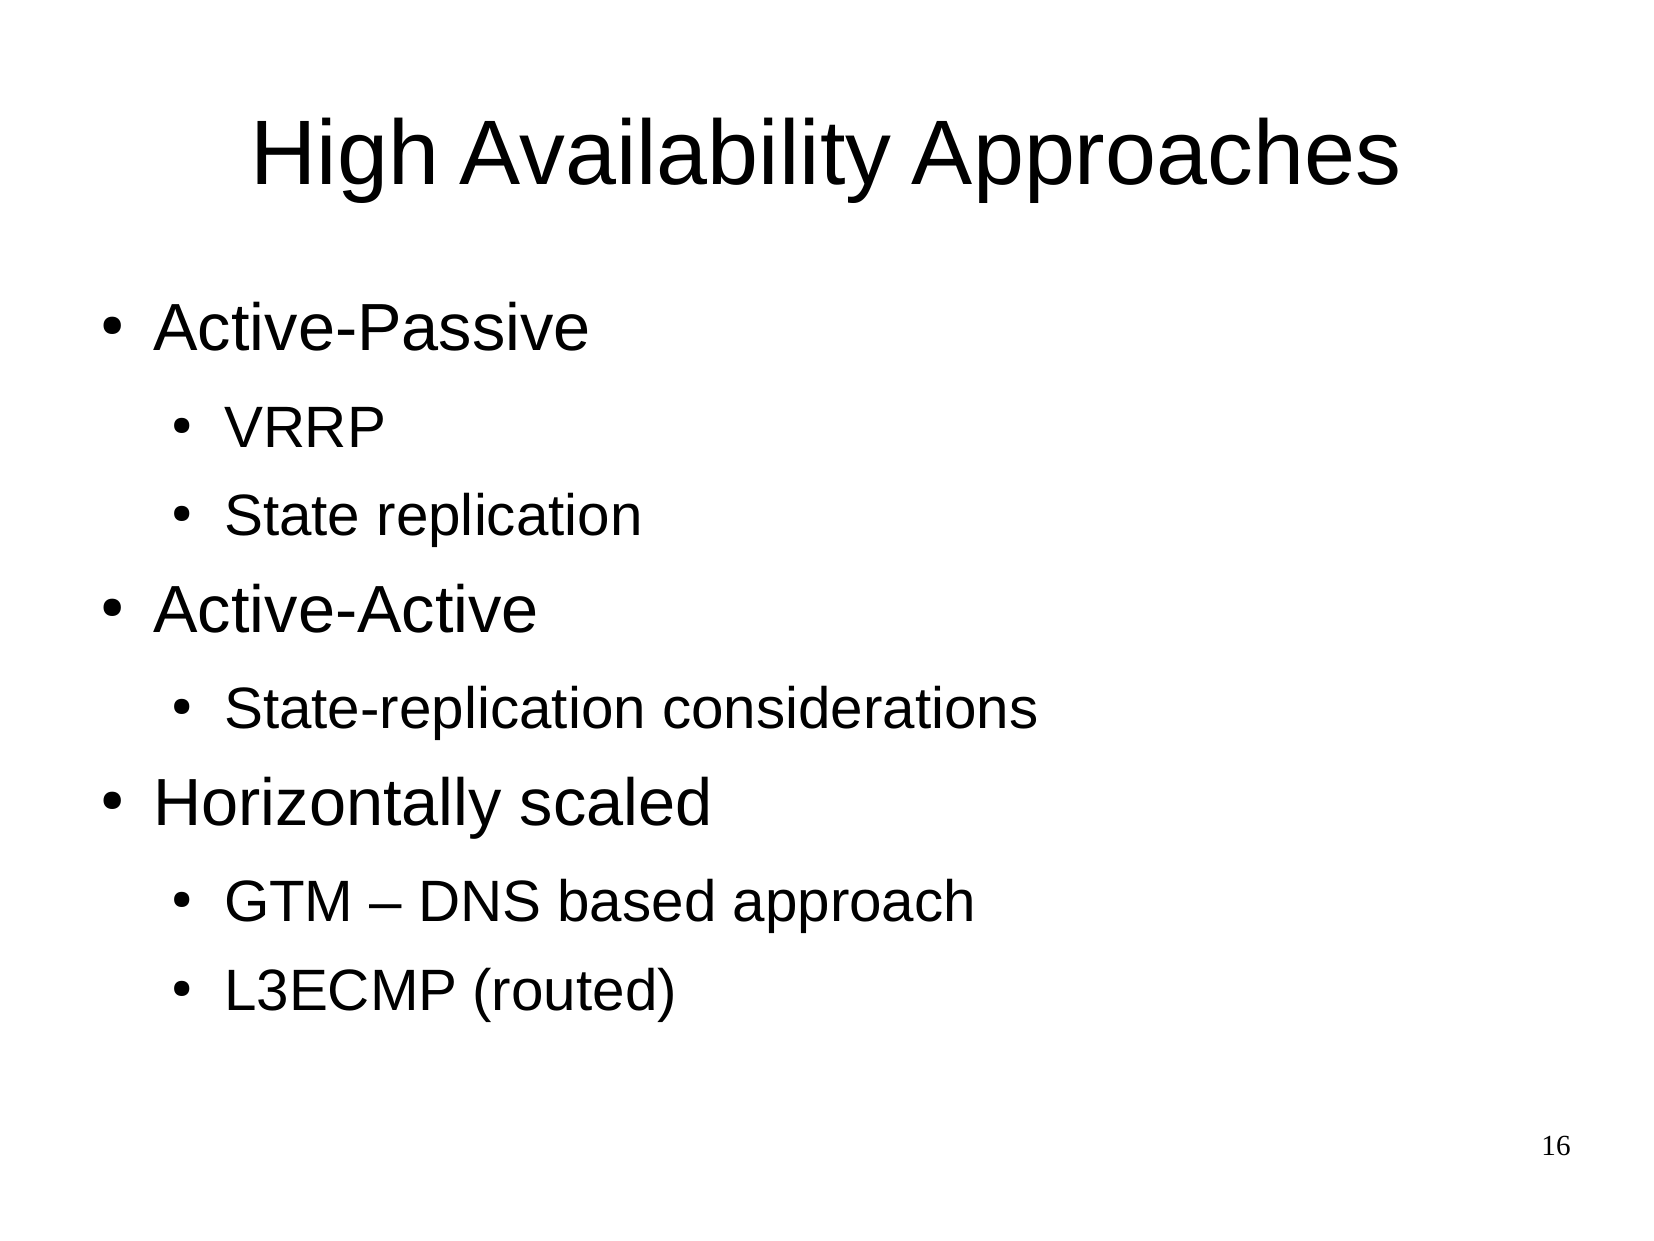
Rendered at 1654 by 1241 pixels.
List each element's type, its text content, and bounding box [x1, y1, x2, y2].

list Active-Passive VRRP State replication Active-Active State-replication considerations Horizontally scaled GTM – DNS based approach L3ECMP (routed) [82, 290, 1571, 1109]
title High Availability Approaches [82, 49, 1571, 257]
